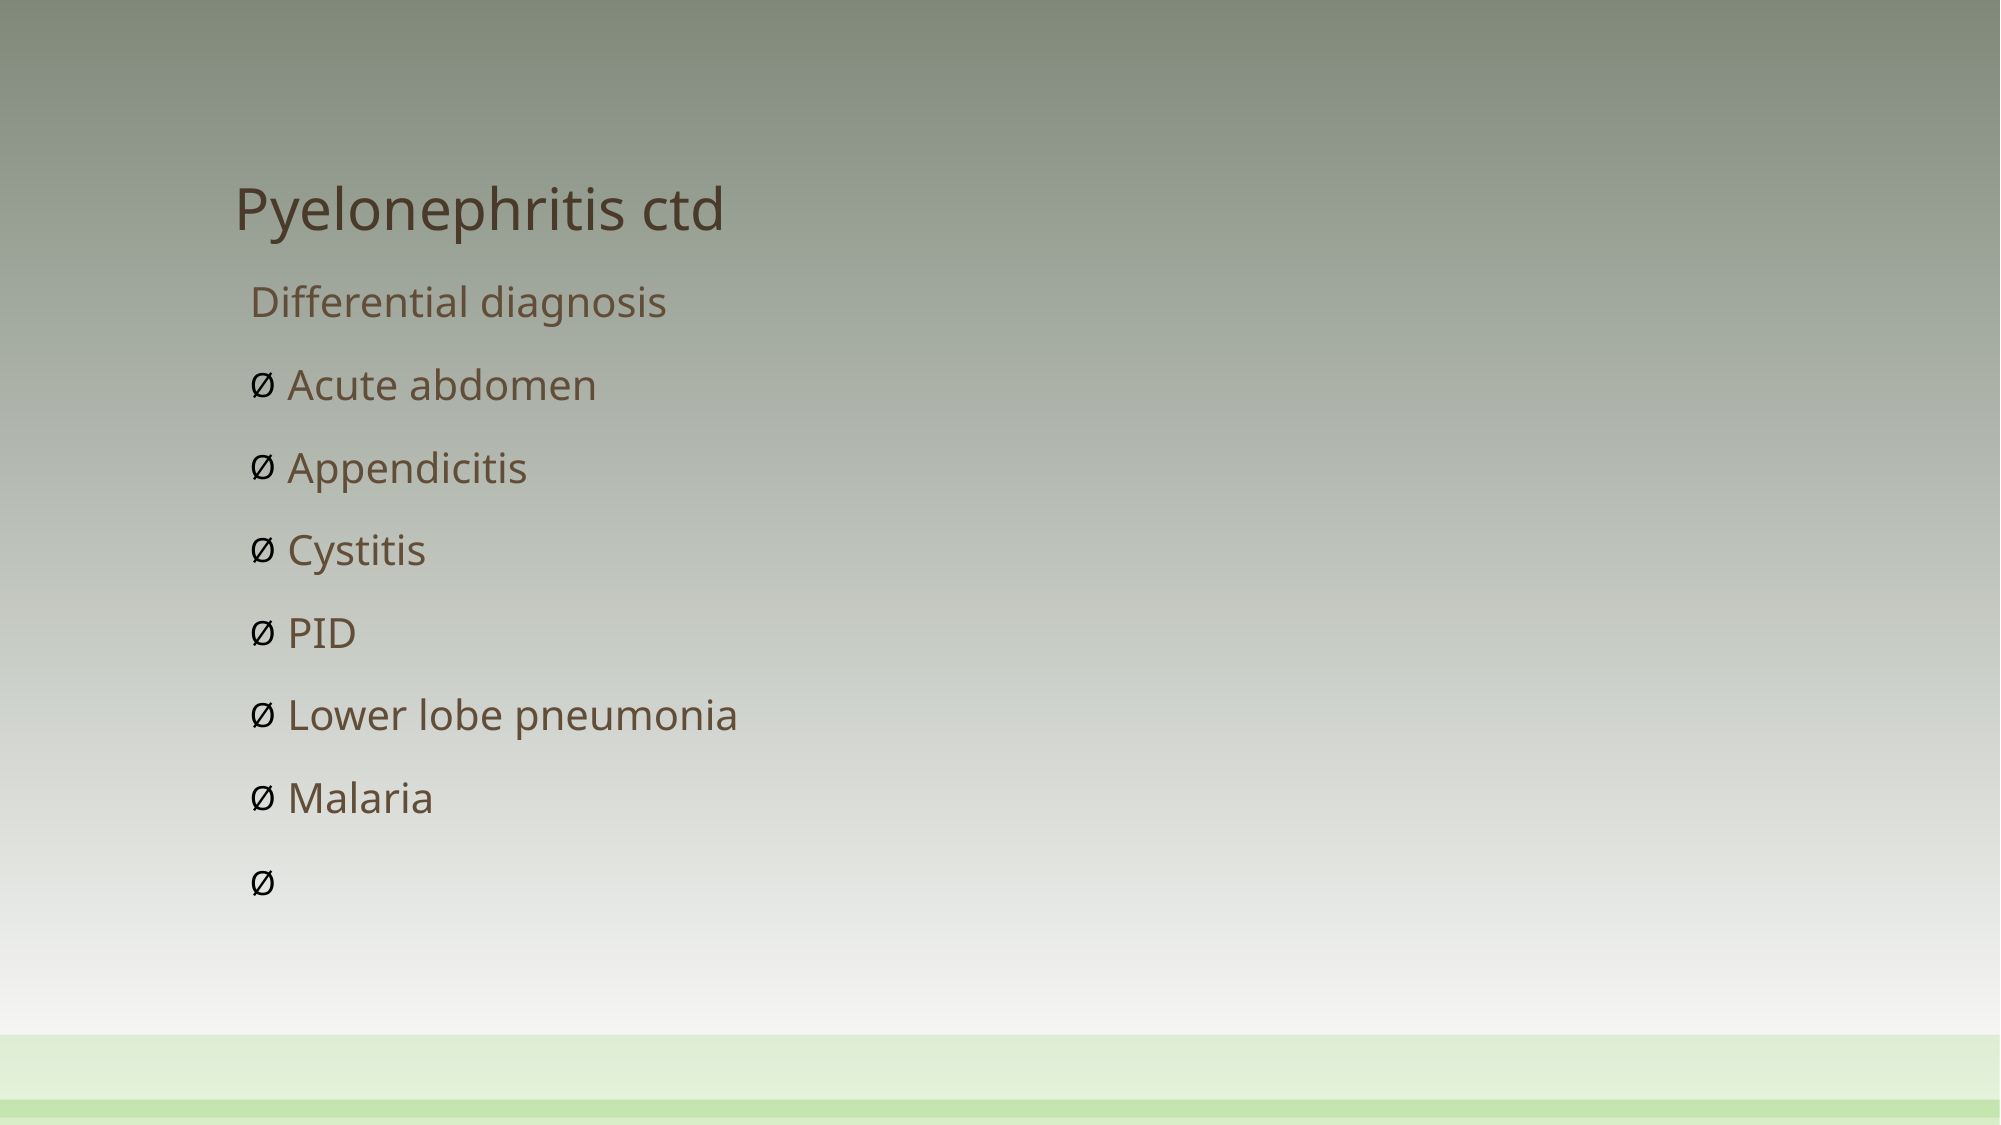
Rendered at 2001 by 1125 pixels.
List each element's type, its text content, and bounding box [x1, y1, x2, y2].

title Pyelonephritis ctd [219, 71, 1780, 251]
list Differential diagnosis Acute abdomen Appendicitis Cystitis PID Lower lobe pneumonia Malaria [219, 274, 1780, 987]
